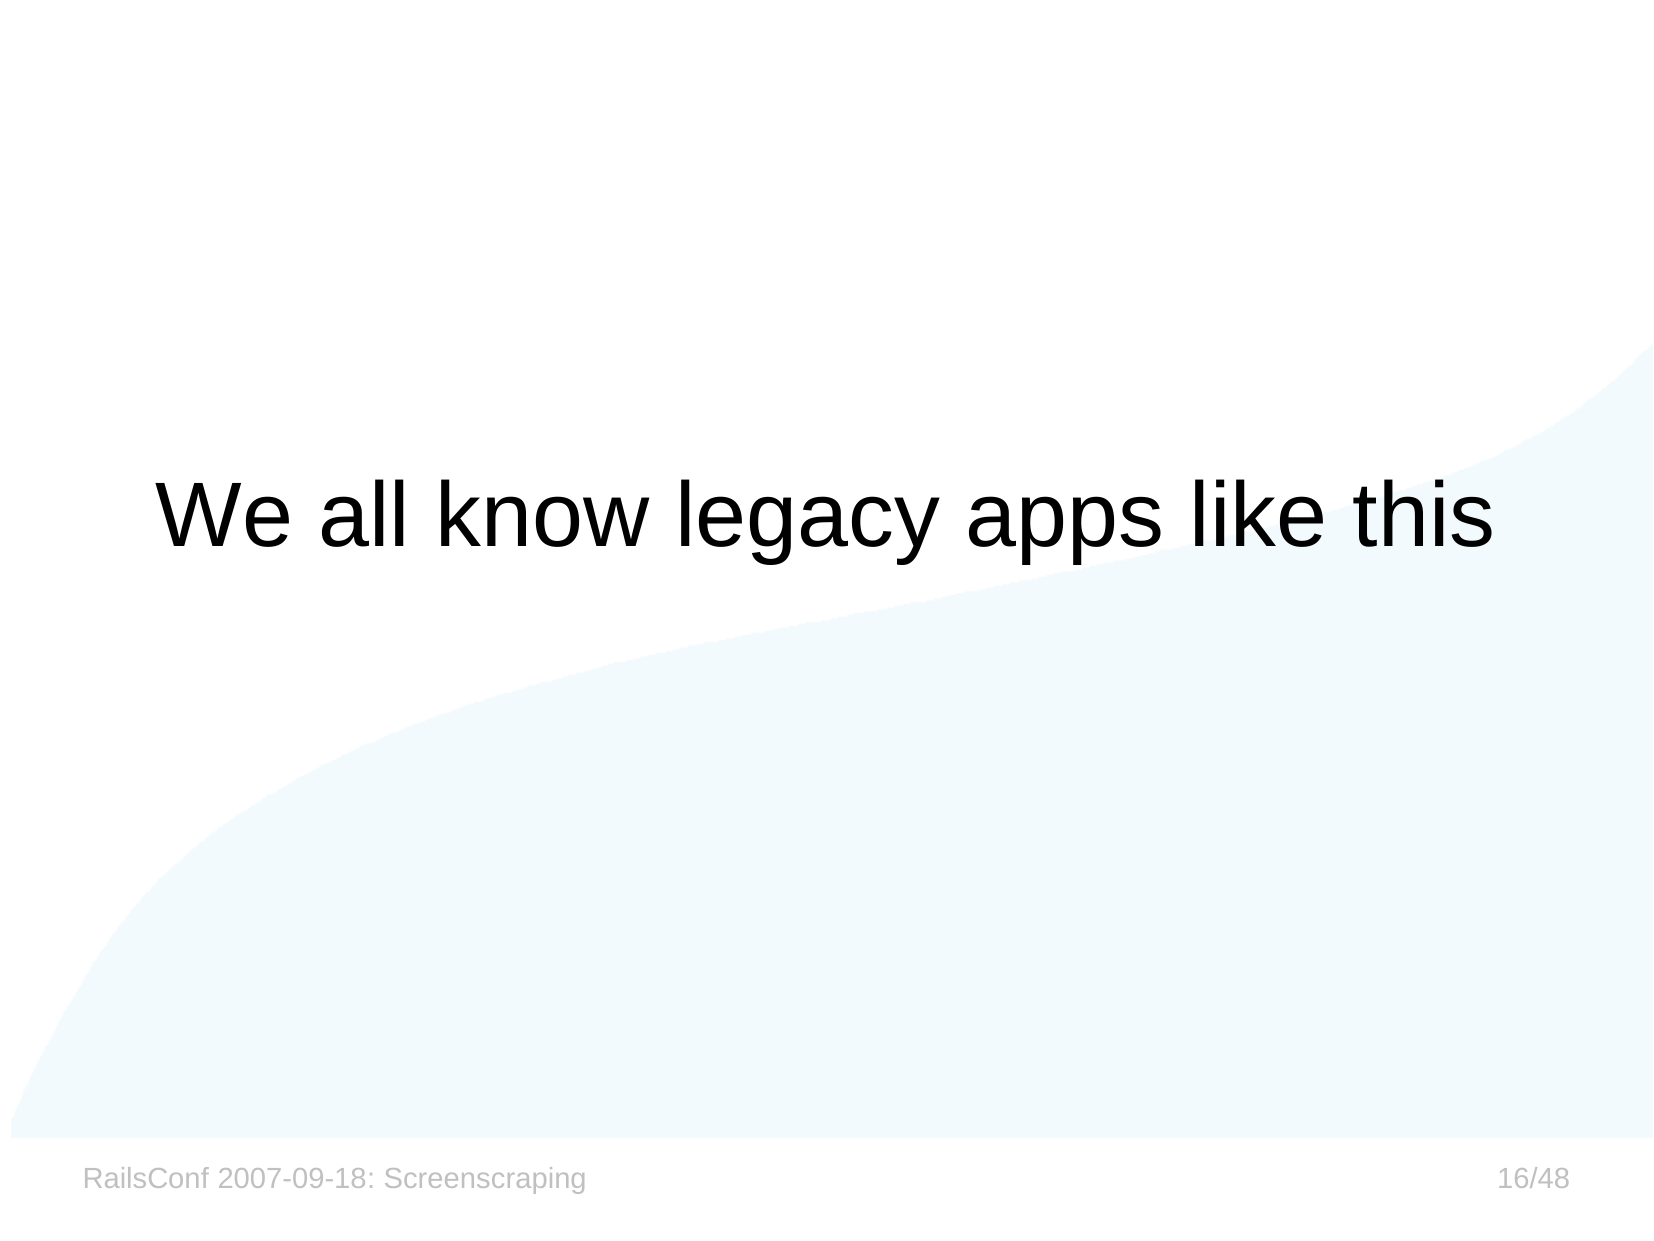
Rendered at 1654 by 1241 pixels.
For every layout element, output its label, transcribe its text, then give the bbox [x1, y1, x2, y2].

title We all know legacy apps like this [123, 385, 1530, 652]
picture [11, 0, 1653, 1231]
